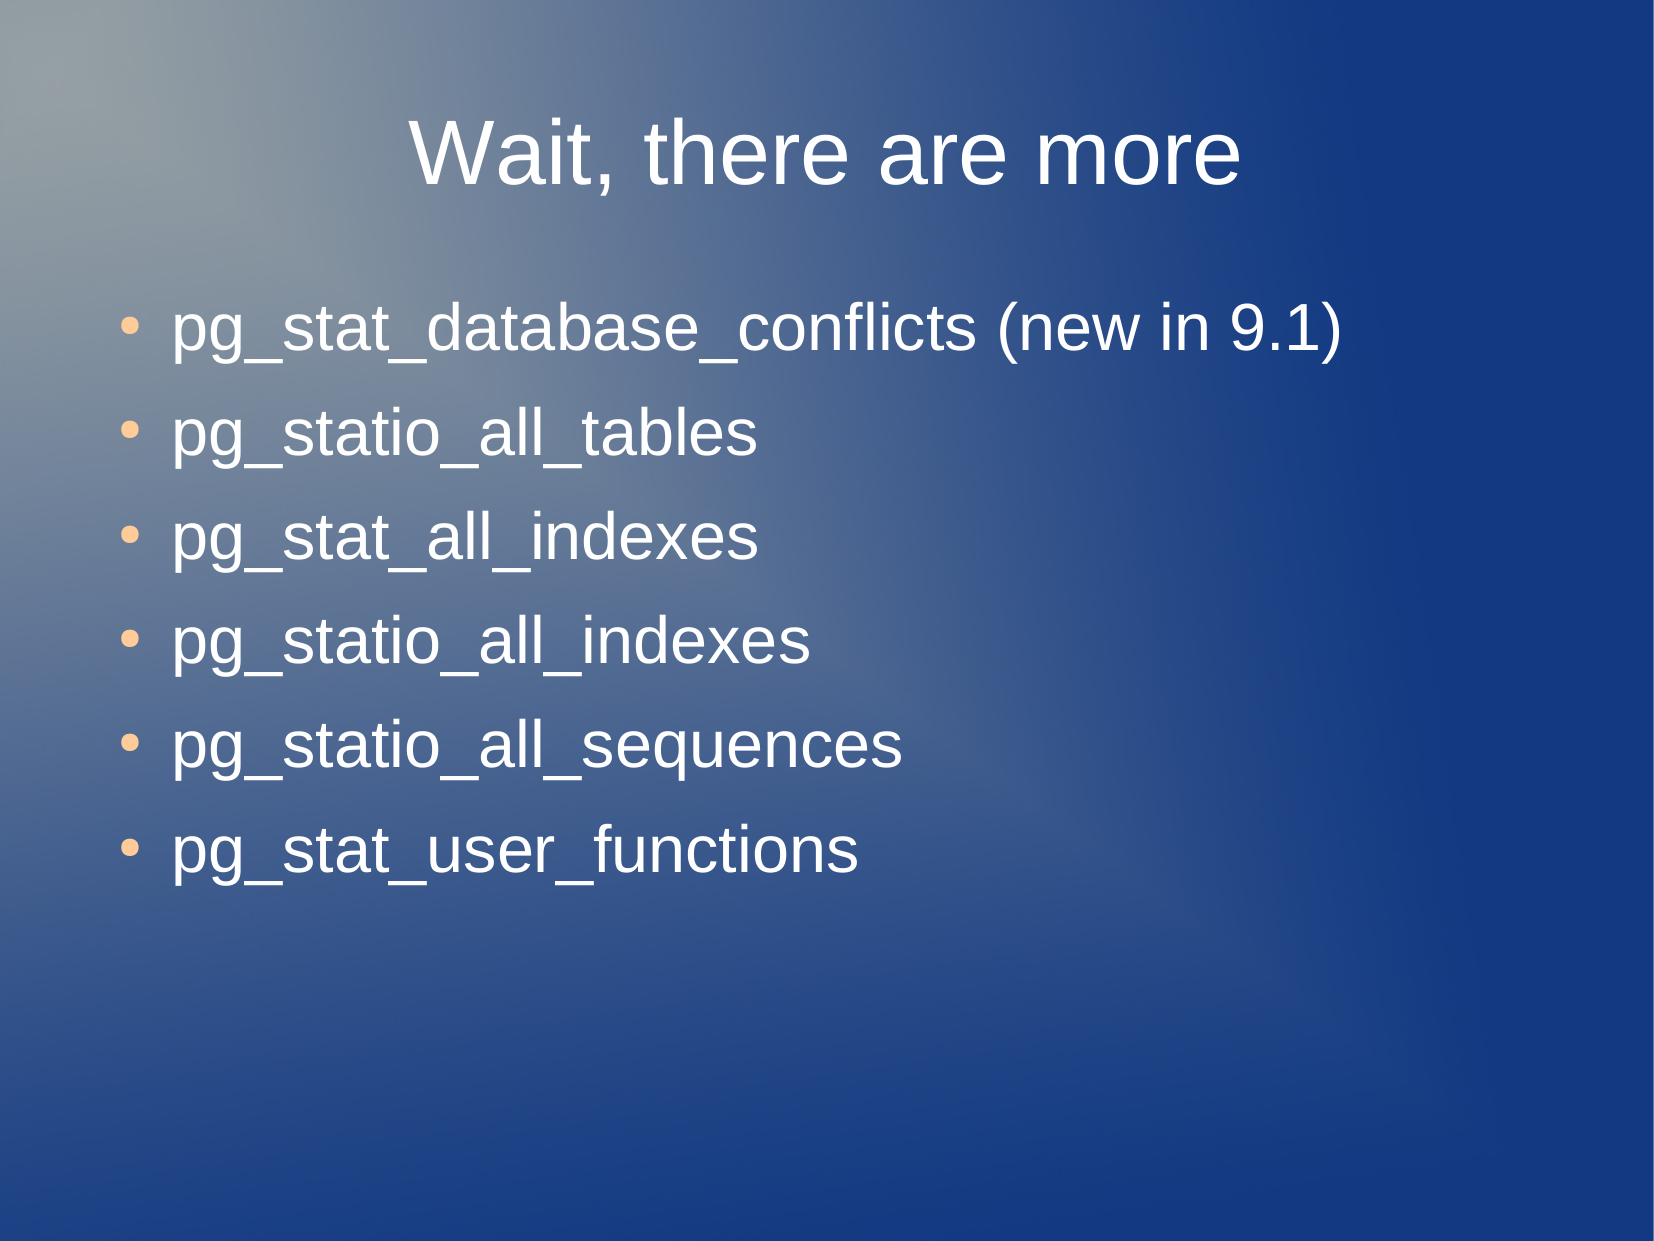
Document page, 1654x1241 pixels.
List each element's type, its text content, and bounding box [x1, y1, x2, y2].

title Wait, there are more [82, 49, 1571, 257]
picture [0, 0, 1654, 1241]
list pg_stat_database_conflicts (new in 9.1) pg_statio_all_tables pg_stat_all_indexes pg_statio_all_indexes pg_statio_all_sequences pg_stat_user_functions [82, 290, 1571, 1109]
